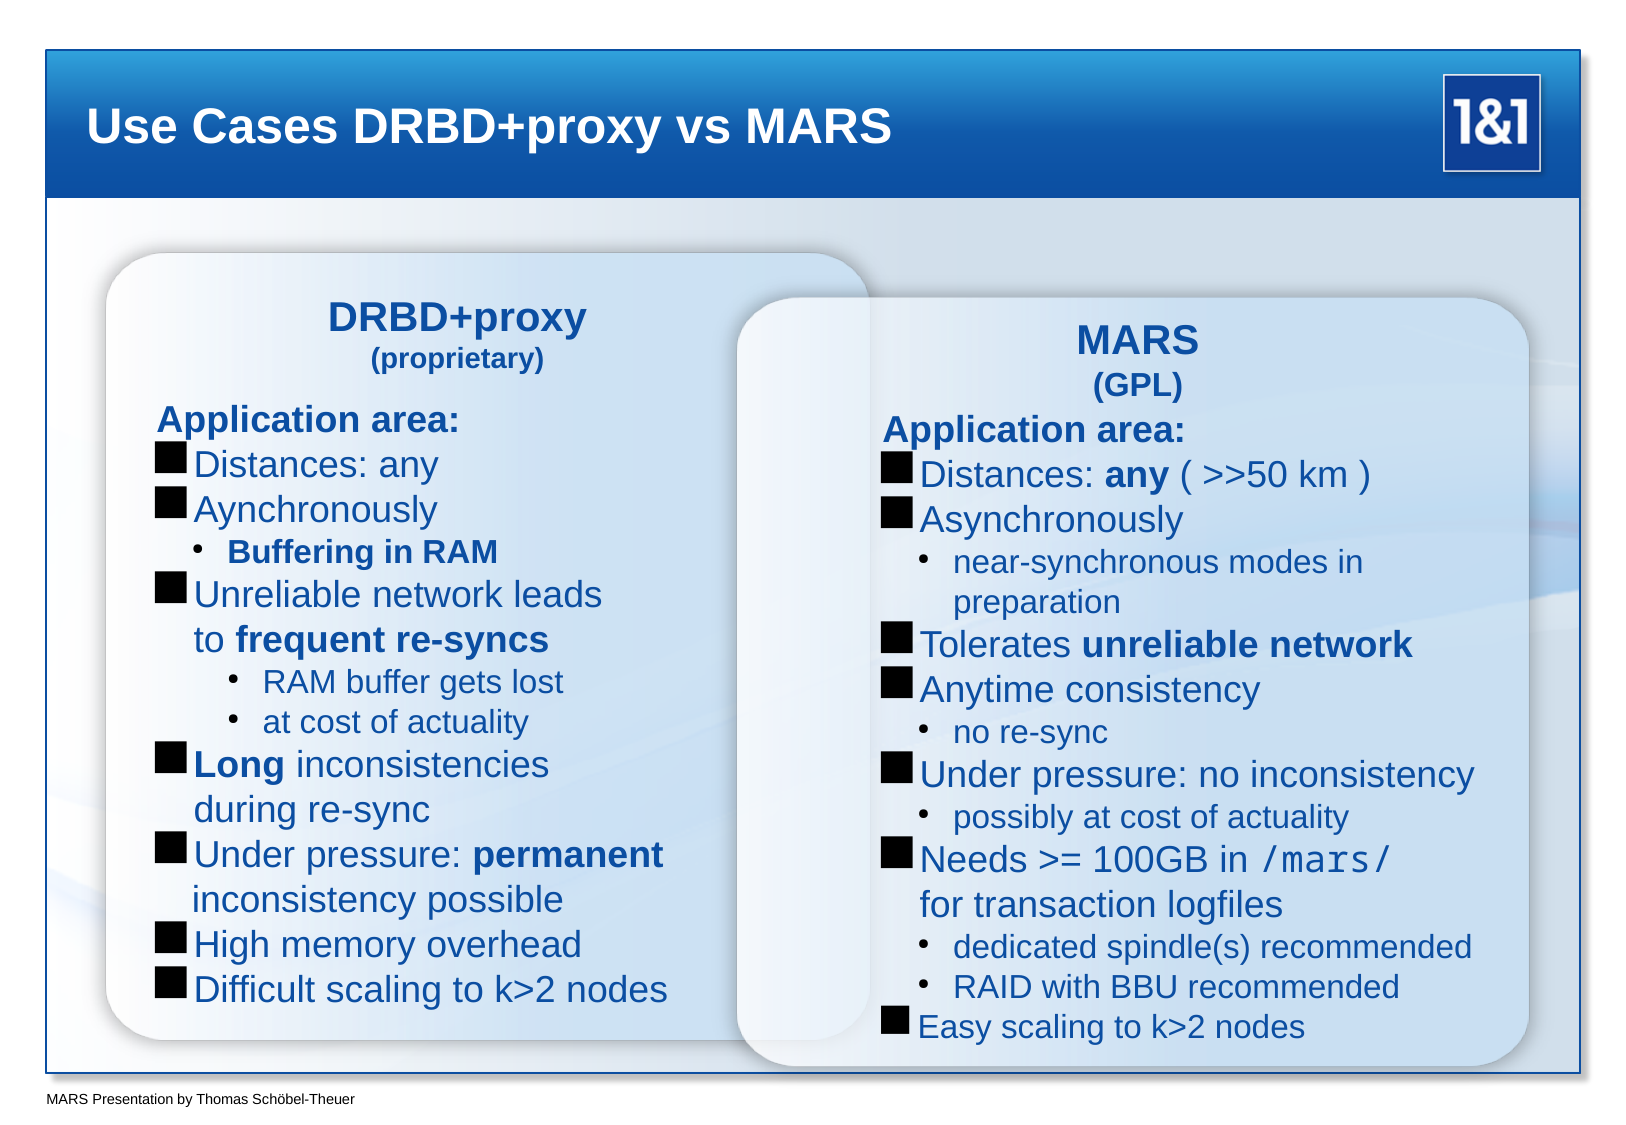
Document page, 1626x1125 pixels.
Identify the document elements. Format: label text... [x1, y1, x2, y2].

footer MARS Presentation by Thomas Schöbel-Theuer [46, 1068, 561, 1125]
title Use Cases DRBD+proxy vs MARS [86, 51, 1416, 196]
text_box Application area: Distances: any Aynchronously Buffering in RAM Unreliable network leads to frequent re-syncs RAM buffer gets lost at cost of actuality Long inconsistencies during re-sync Under pressure: permanent inconsistency possible High memory overhead Difficult scaling to k>2 nodes [127, 385, 736, 1021]
text_box MARS (GPL) [839, 303, 1437, 388]
text_box Application area: Distances: any ( >>50 km ) Asynchronously near-synchronous modes in preparation Tolerates unreliable network Anytime consistency no re-sync Under pressure: no inconsistency possibly at cost of actuality Needs >= 100GB in /mars/ for transaction logfiles dedicated spindle(s) recommended RAID with BBU recommended Easy scaling to k>2 nodes [853, 417, 1541, 1033]
picture [44, 48, 1597, 1096]
text_box DRBD+proxy (proprietary) [240, 280, 676, 361]
